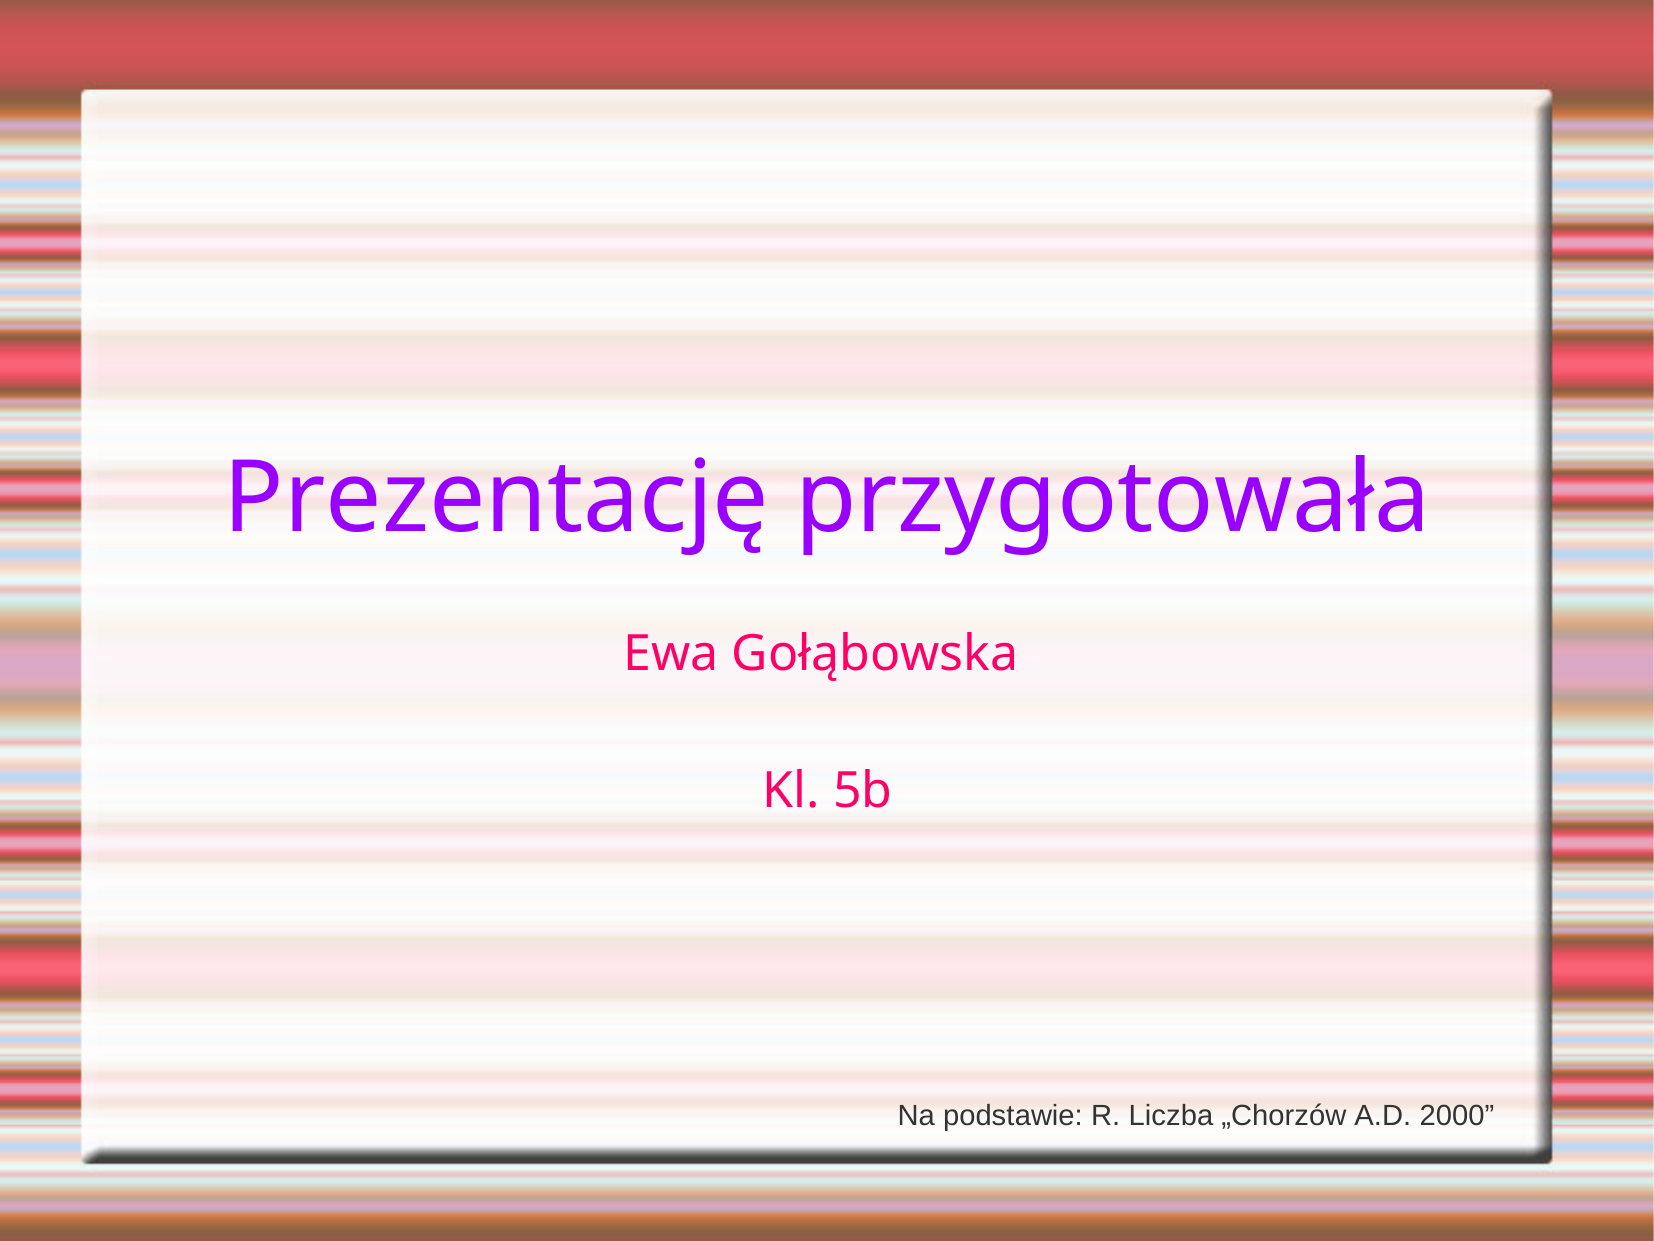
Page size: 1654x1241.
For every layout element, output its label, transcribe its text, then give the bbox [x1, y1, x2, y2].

list Na podstawie: R. Liczba „Chorzów A.D. 2000” [897, 1098, 1571, 1146]
subtitle Prezentację przygotowała Ewa Gołąbowska Kl. 5b [121, 114, 1534, 1132]
picture [0, 0, 1654, 1241]
